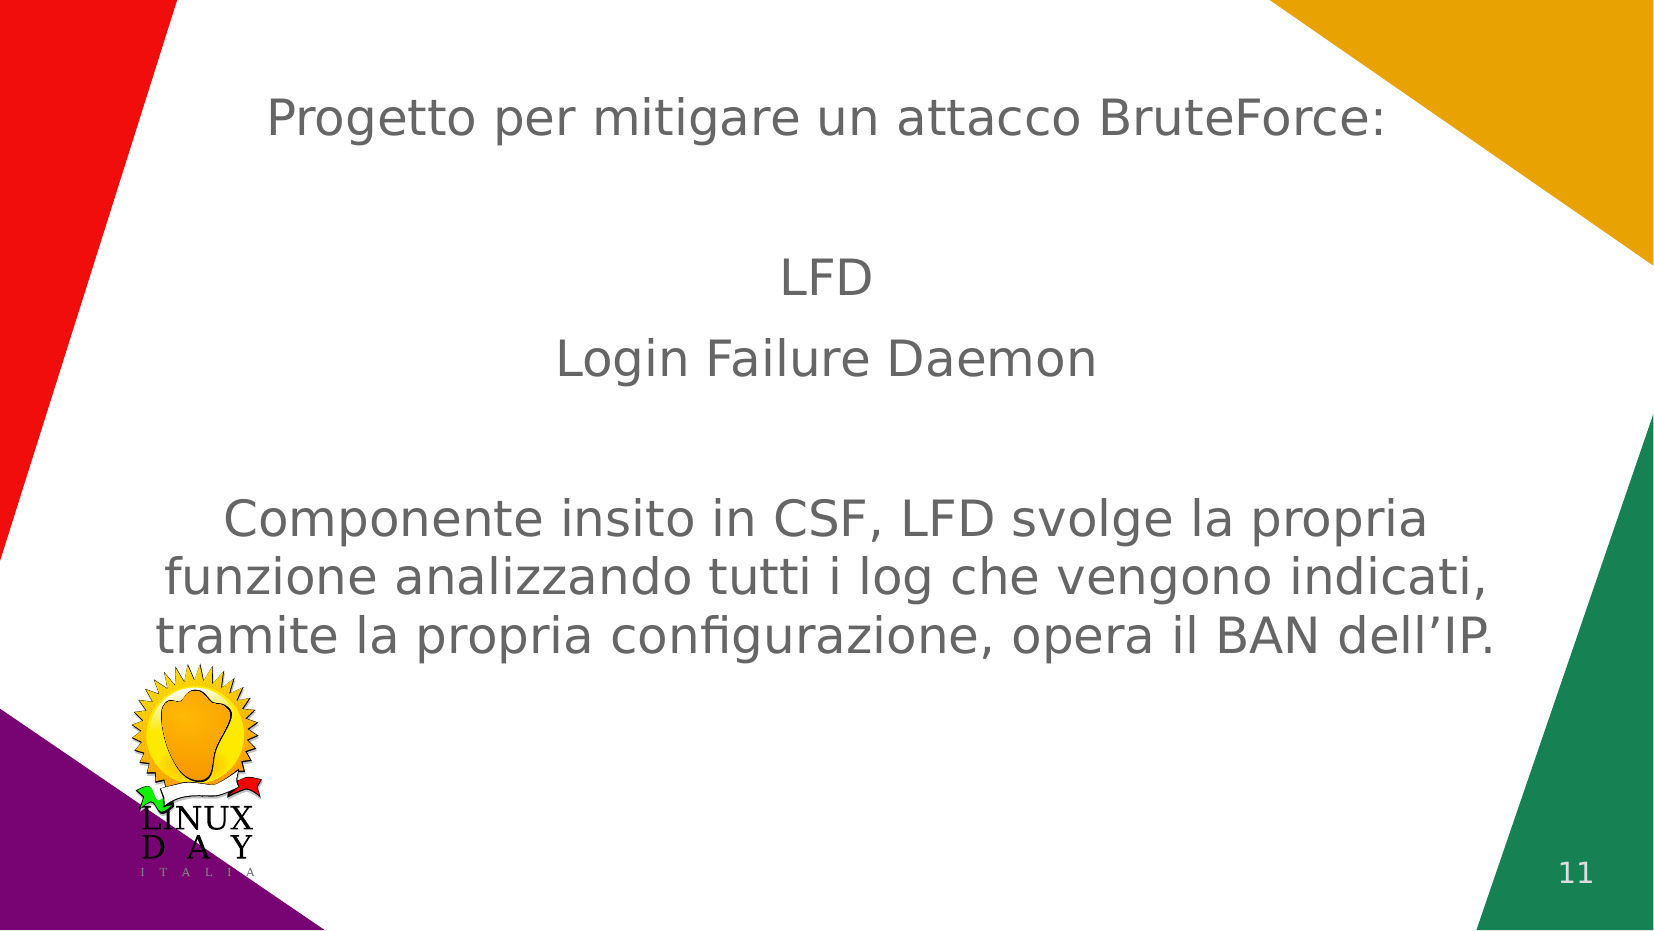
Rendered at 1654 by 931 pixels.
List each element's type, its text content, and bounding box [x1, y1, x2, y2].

list Progetto per mitigare un attacco BruteForce: LFD Login Failure Daemon Componente insito in CSF, LFD svolge la propria funzione analizzando tutti i log che vengono indicati, tramite la propria configurazione, opera il BAN dell’IP. [118, 88, 1536, 827]
picture [0, 644, 404, 931]
